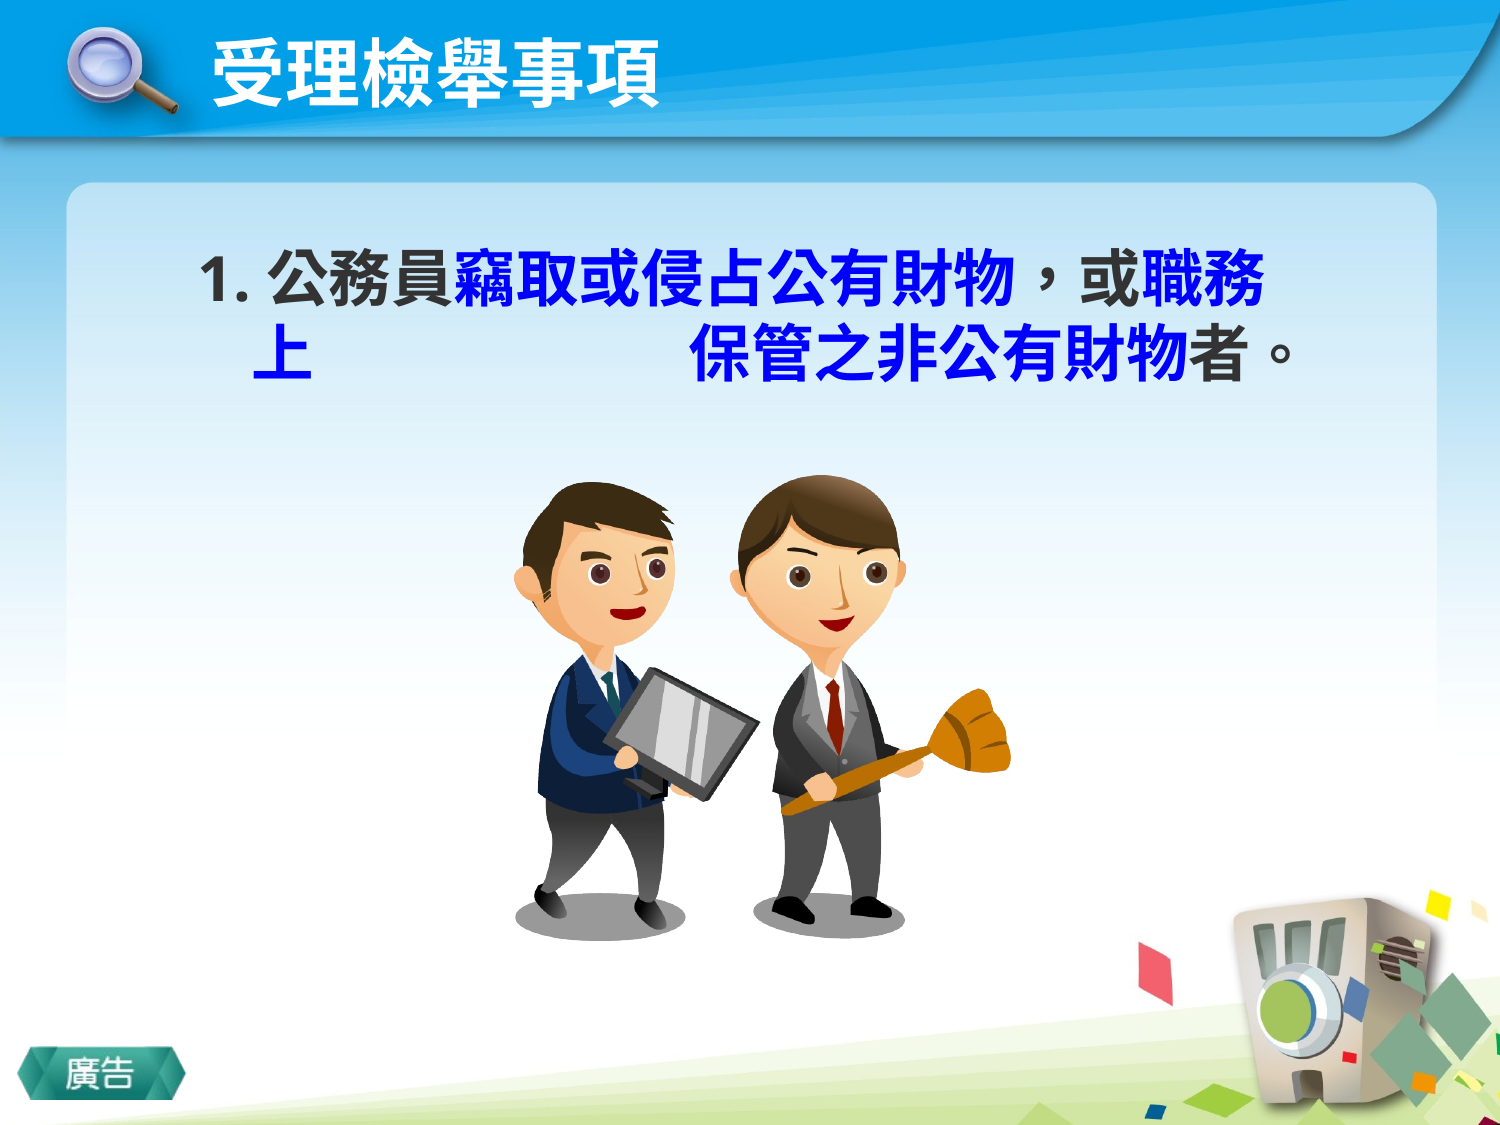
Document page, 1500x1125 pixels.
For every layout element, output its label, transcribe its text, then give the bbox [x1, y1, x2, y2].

text_box 受理檢舉事項 [195, 19, 679, 124]
picture [0, 0, 1500, 1125]
picture [67, 27, 179, 114]
text_box 1.公務員竊取或侵占公有財物，或職務上 保管之非公有財物者。 [183, 231, 1341, 396]
